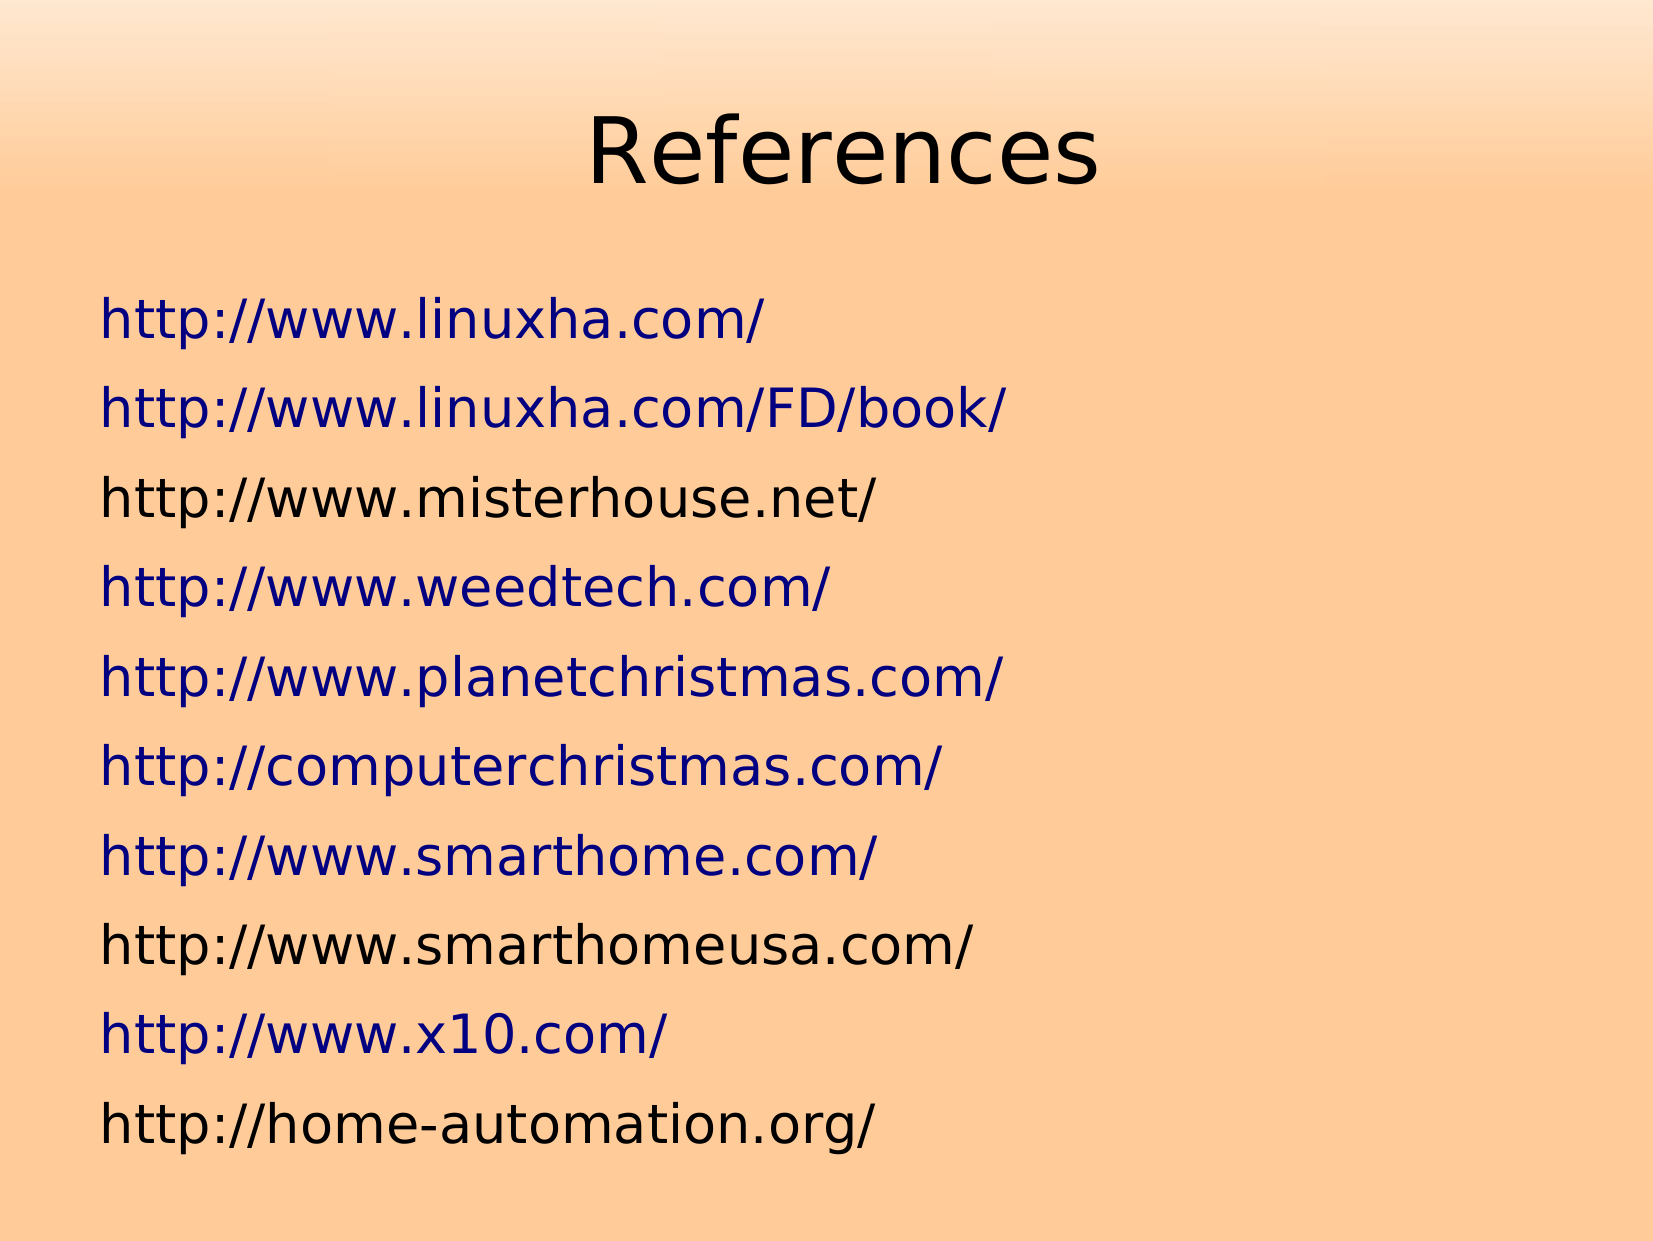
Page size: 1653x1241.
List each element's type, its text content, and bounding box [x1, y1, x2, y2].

list http://www.linuxha.com/ http://www.linuxha.com/FD/book/ http://www.misterhouse.net/ http://www.weedtech.com/ http://www.planetchristmas.com/ http://computerchristmas.com/ http://www.smarthome.com/ http://www.smarthomeusa.com/ http://www.x10.com/ http://home-automation.org/ [82, 290, 1570, 1159]
picture [0, 0, 1653, 188]
title References [82, 56, 1570, 250]
